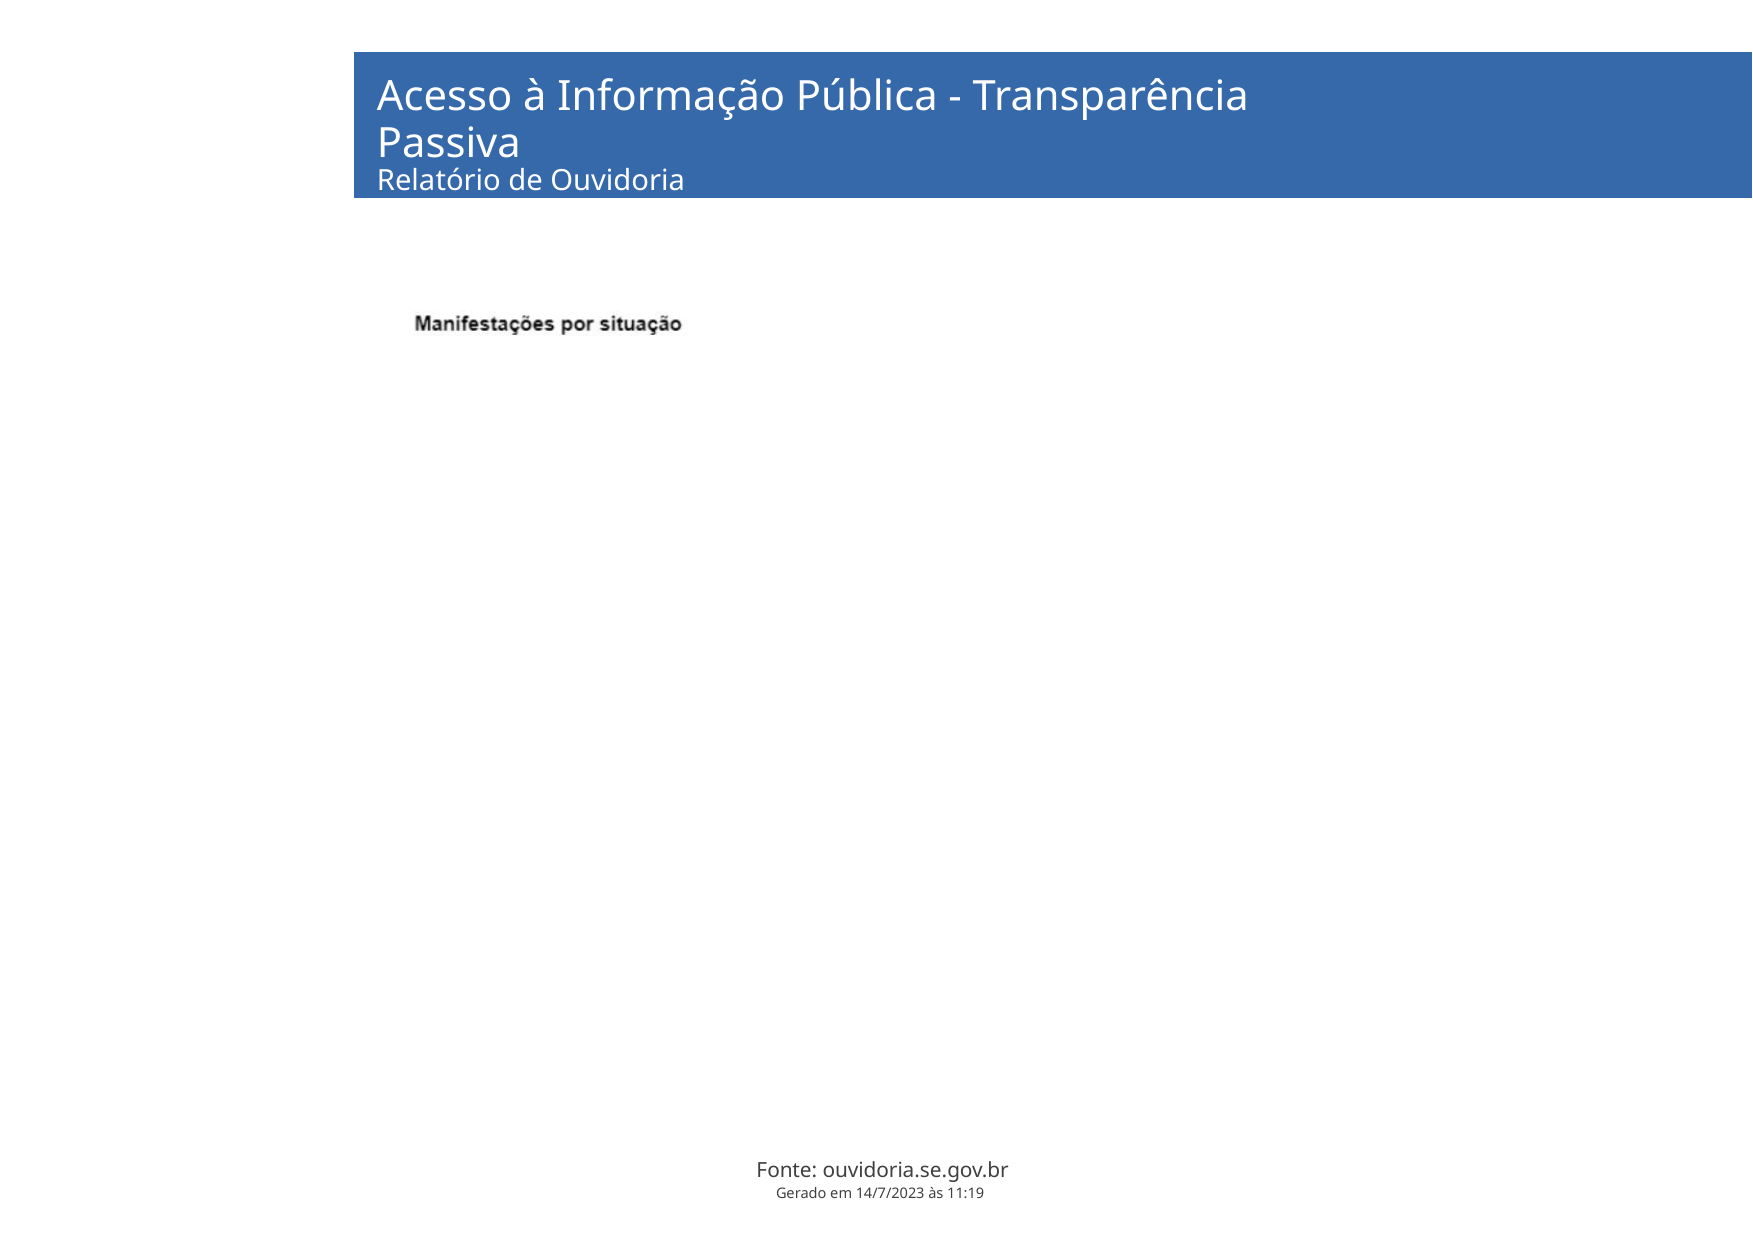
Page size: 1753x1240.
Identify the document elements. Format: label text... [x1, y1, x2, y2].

text_box Fonte: ouvidoria.se.gov.br Gerado em 14/7/2023 às 11:19 [756, 1158, 1023, 1202]
text_box [155, 211, 1599, 1028]
text_box Acesso à Informação Pública - Transparência Passiva Relatório de Ouvidoria SETUR - Janeiro a Janeiro de 2023 [376, 72, 1403, 228]
text_box [354, 52, 1752, 198]
